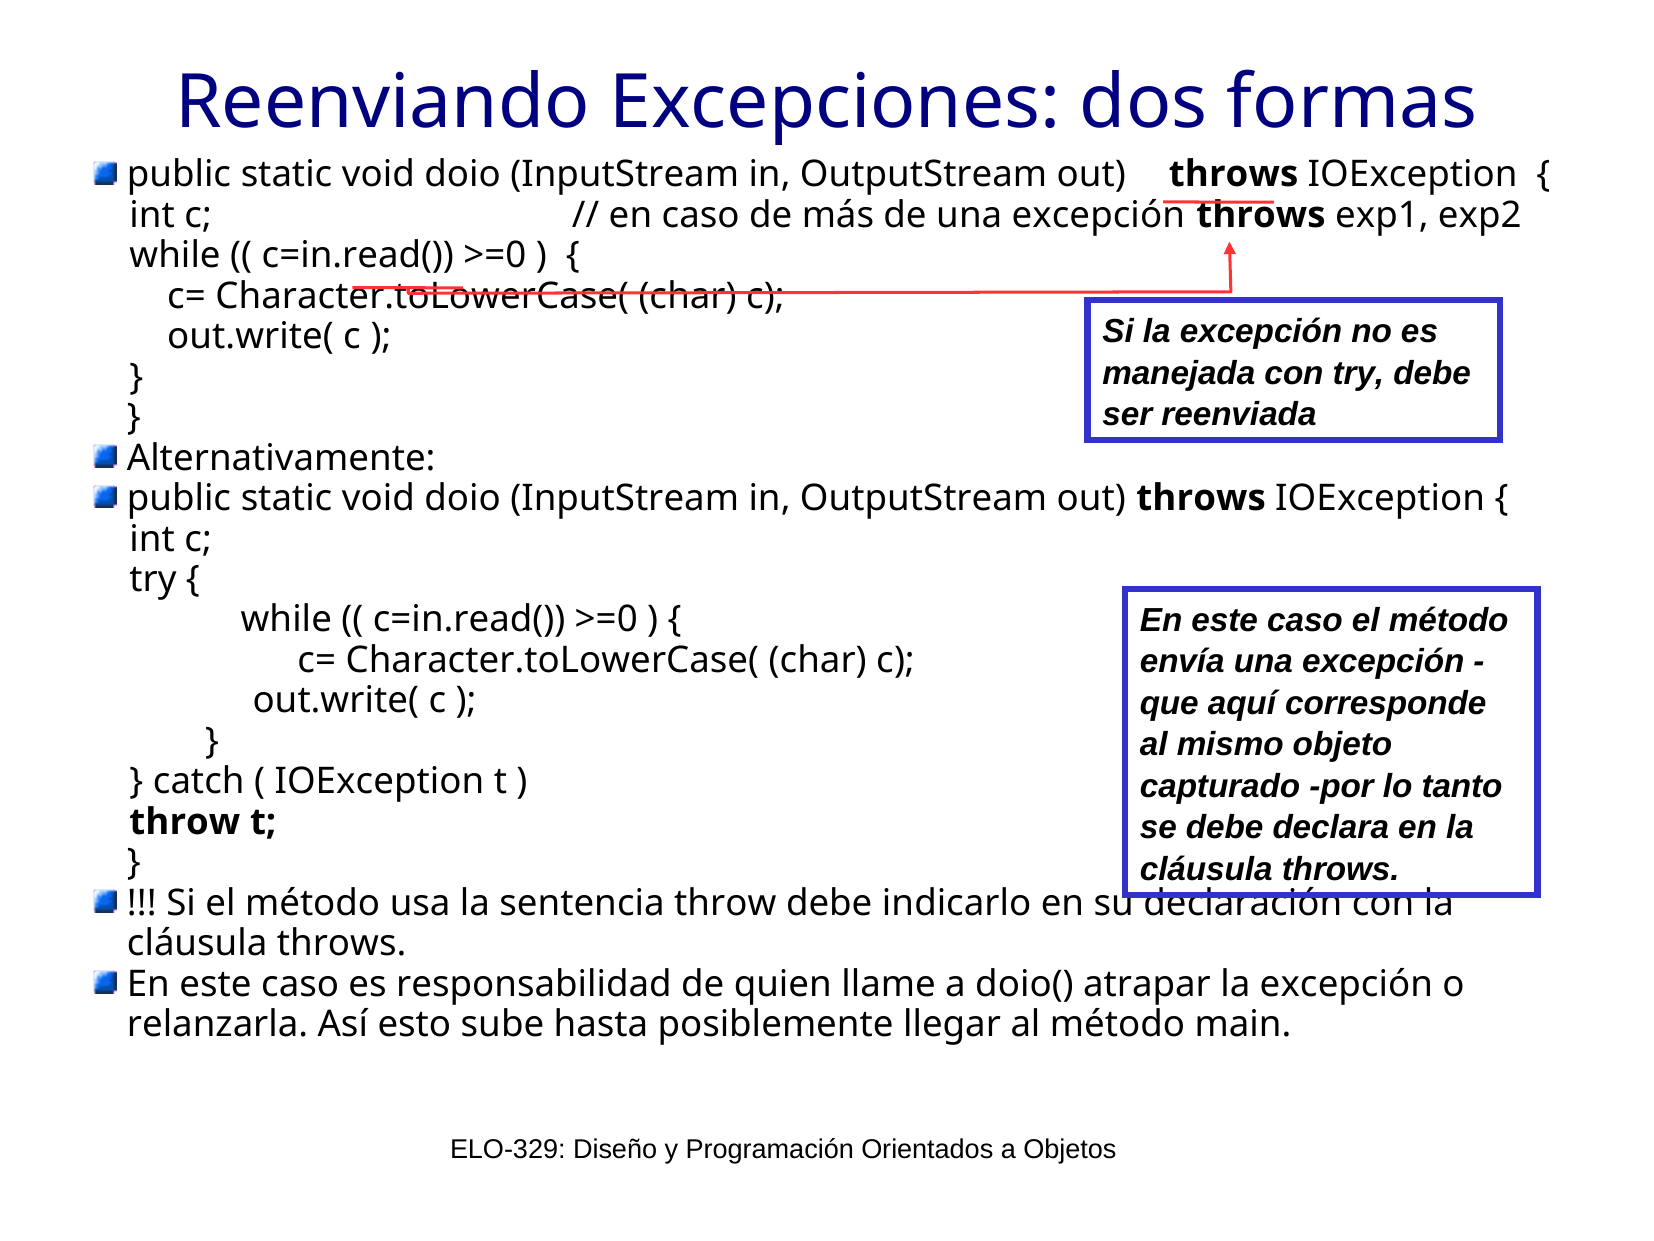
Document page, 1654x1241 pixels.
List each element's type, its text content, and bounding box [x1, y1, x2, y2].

title Reenviando Excepciones: dos formas [82, 49, 1571, 149]
list public static void doio (InputStream in, OutputStream out) throws IOException { int c; // en caso de más de una excepción throws exp1, exp2 while (( c=in.read()) >=0 ) { c= Character.toLowerCase( (char) c); out.write( c ); } } Alternativamente: public static void doio (InputStream in, OutputStream out) throws IOException { int c; try { while (( c=in.read()) >=0 ) { c= Character.toLowerCase( (char) c); out.write( c ); } } catch ( IOException t ) throw t; } !!! Si el método usa la sentencia throw debe indicarlo en su declaración con la cláusula throws. En este caso es responsabilidad de quien llame a doio() atrapar la excepción o relanzarla. Así esto sube hasta posiblemente llegar al método main. [82, 149, 1571, 1138]
text_box Si la excepción no es manejada con try, debe ser reenviada [1087, 300, 1501, 441]
text_box En este caso el método envía una excepción - que aquí corresponde al mismo objeto capturado -por lo tanto se debe declara en la cláusula throws. [1124, 588, 1538, 895]
